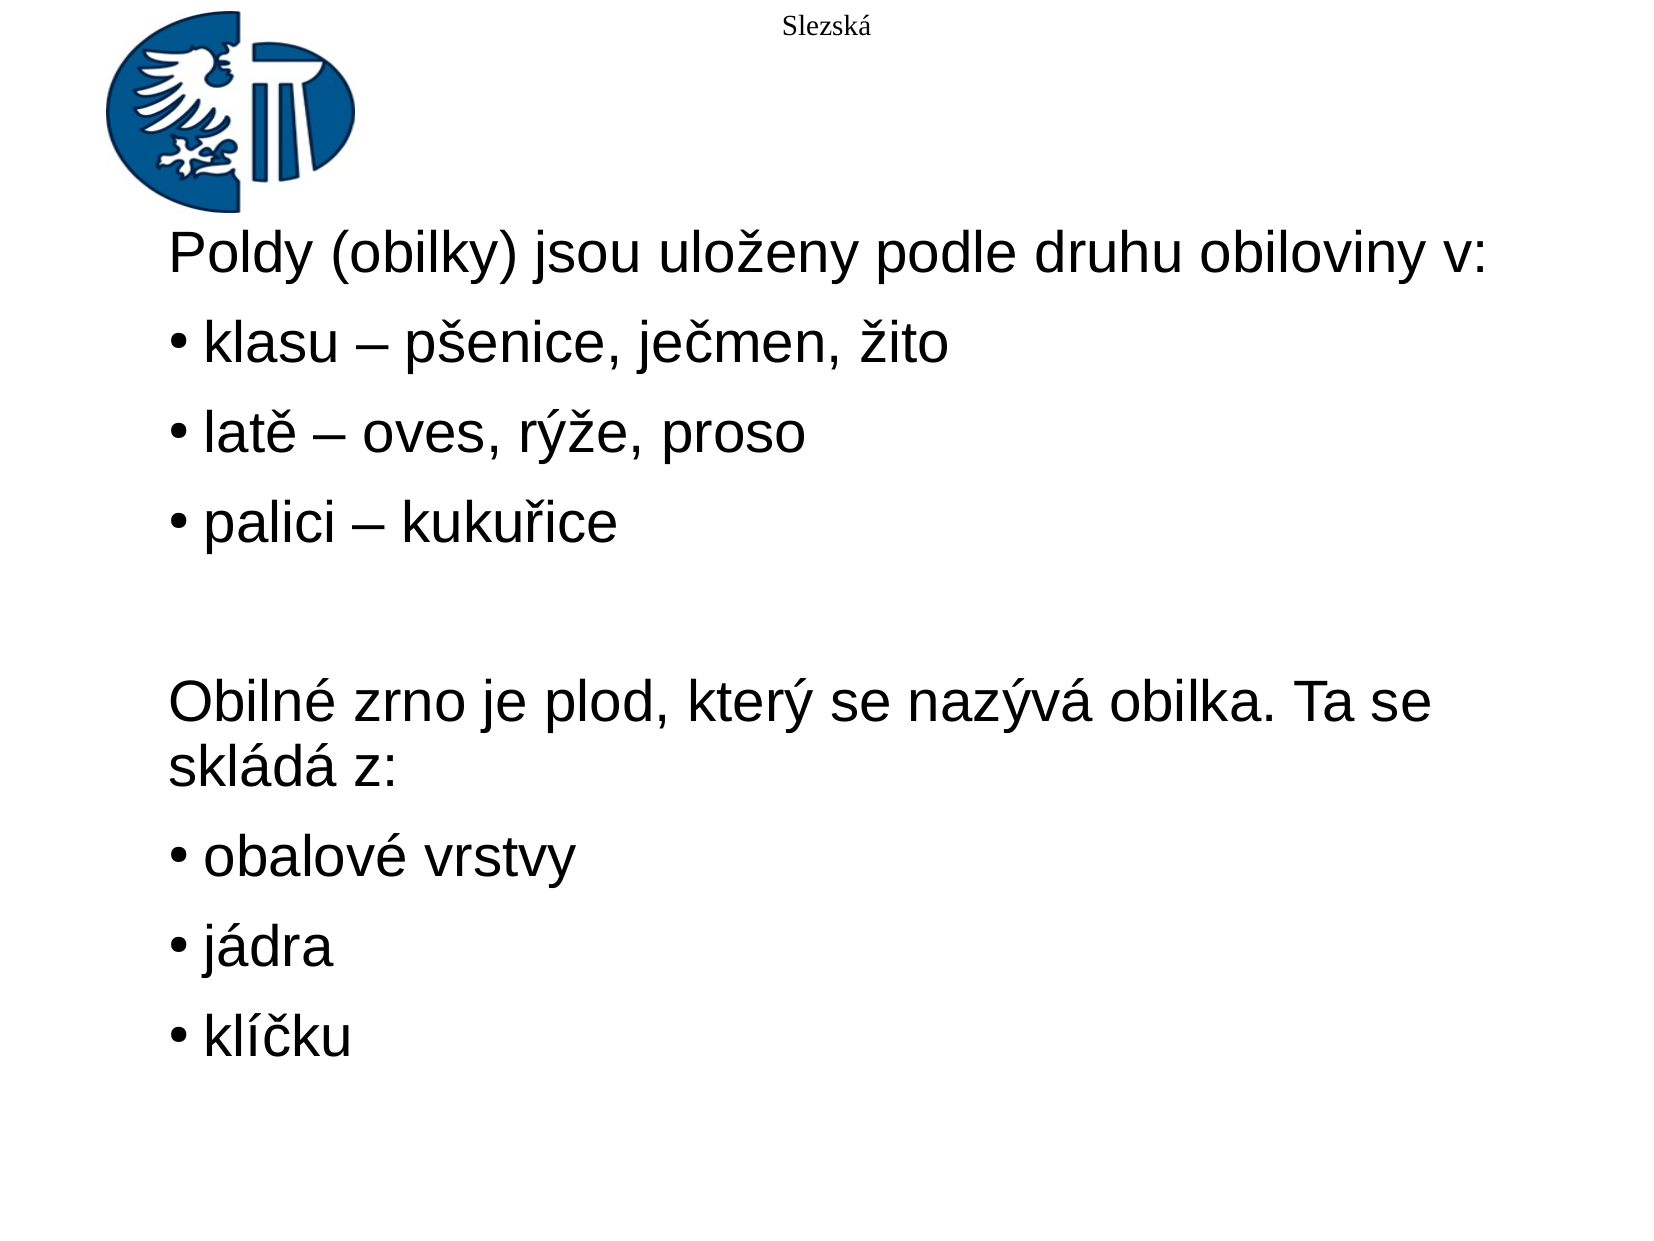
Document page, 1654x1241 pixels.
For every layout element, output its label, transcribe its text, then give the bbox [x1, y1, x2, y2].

text_box Poldy (obilky) jsou uloženy podle druhu obiloviny v: klasu – pšenice, ječmen, žito latě – oves, rýže, proso palici – kukuřice Obilné zrno je plod, který se nazývá obilka. Ta se skládá z: obalové vrstvy jádra klíčku [153, 212, 1571, 1166]
picture [106, 11, 355, 213]
